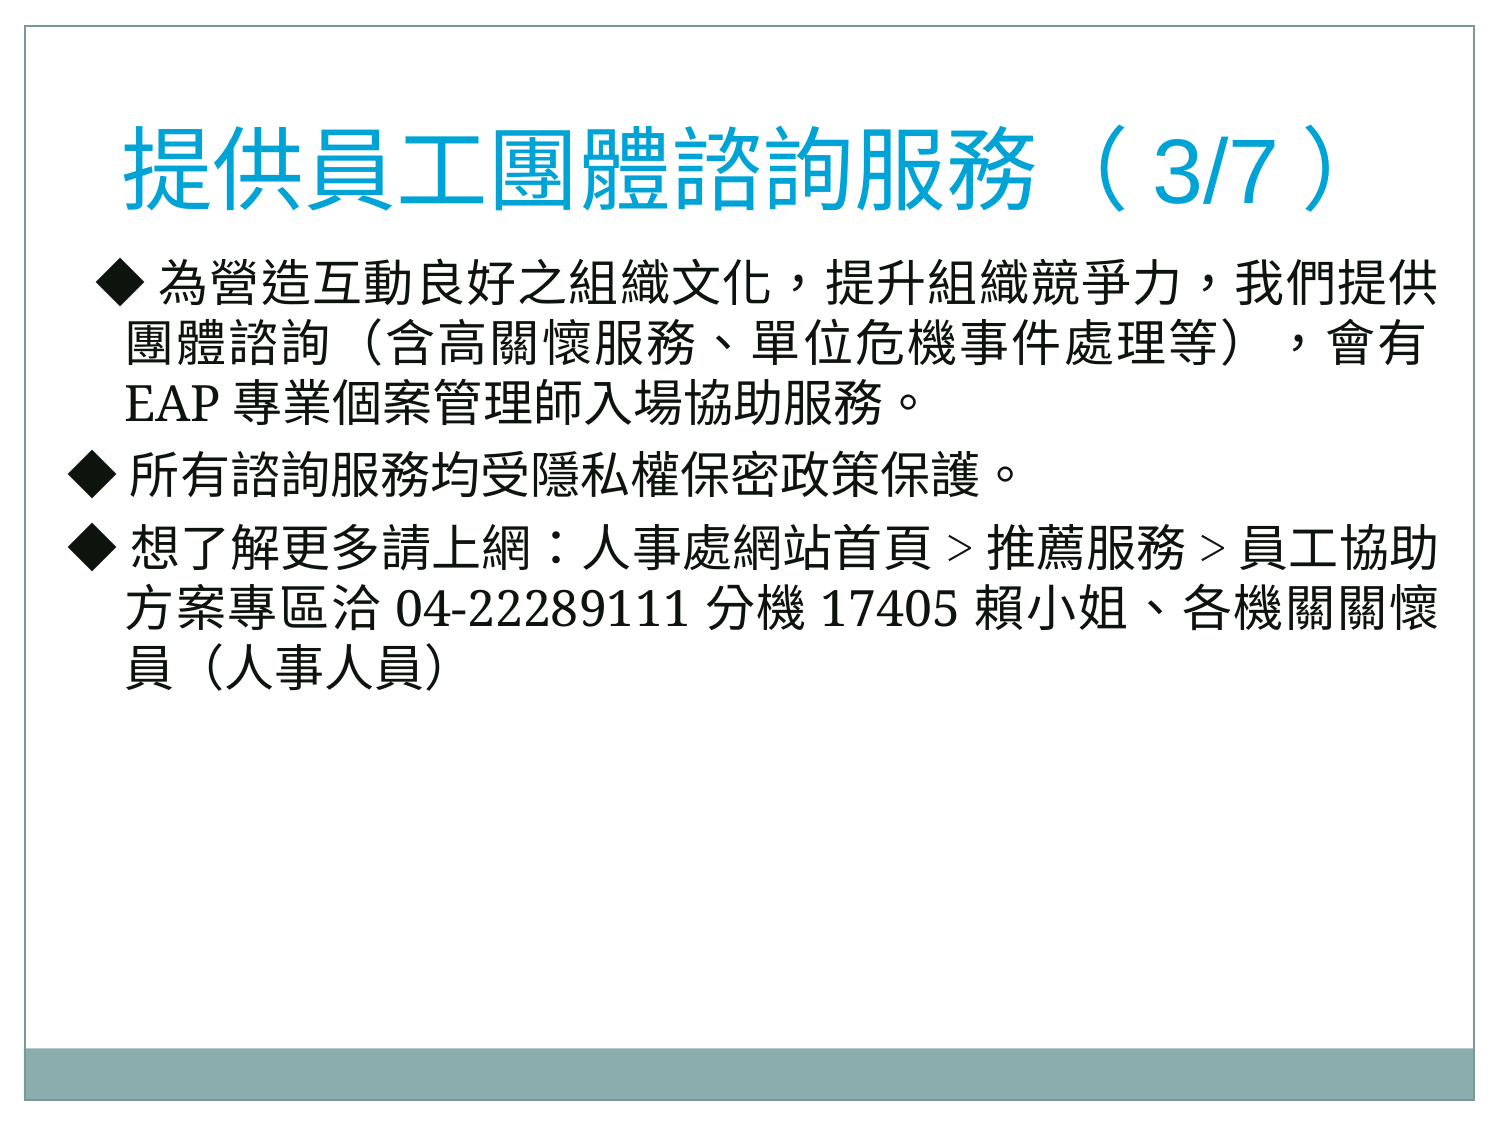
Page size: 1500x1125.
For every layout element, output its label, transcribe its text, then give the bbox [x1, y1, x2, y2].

text_box ◆為營造互動良好之組織文化，提升組織競爭力，我們提供團體諮詢（含高關懷服務、單位危機事件處理等），會有EAP專業個案管理師入場協助服務。 ◆所有諮詢服務均受隱私權保密政策保護。 ◆想了解更多請上網：人事處網站首頁>推薦服務>員工協助方案專區洽04-22289111分機17405賴小姐、各機關關懷員（人事人員） [53, 243, 1455, 764]
text_box 提供員工團體諮詢服務（3/7） [56, 89, 1458, 244]
